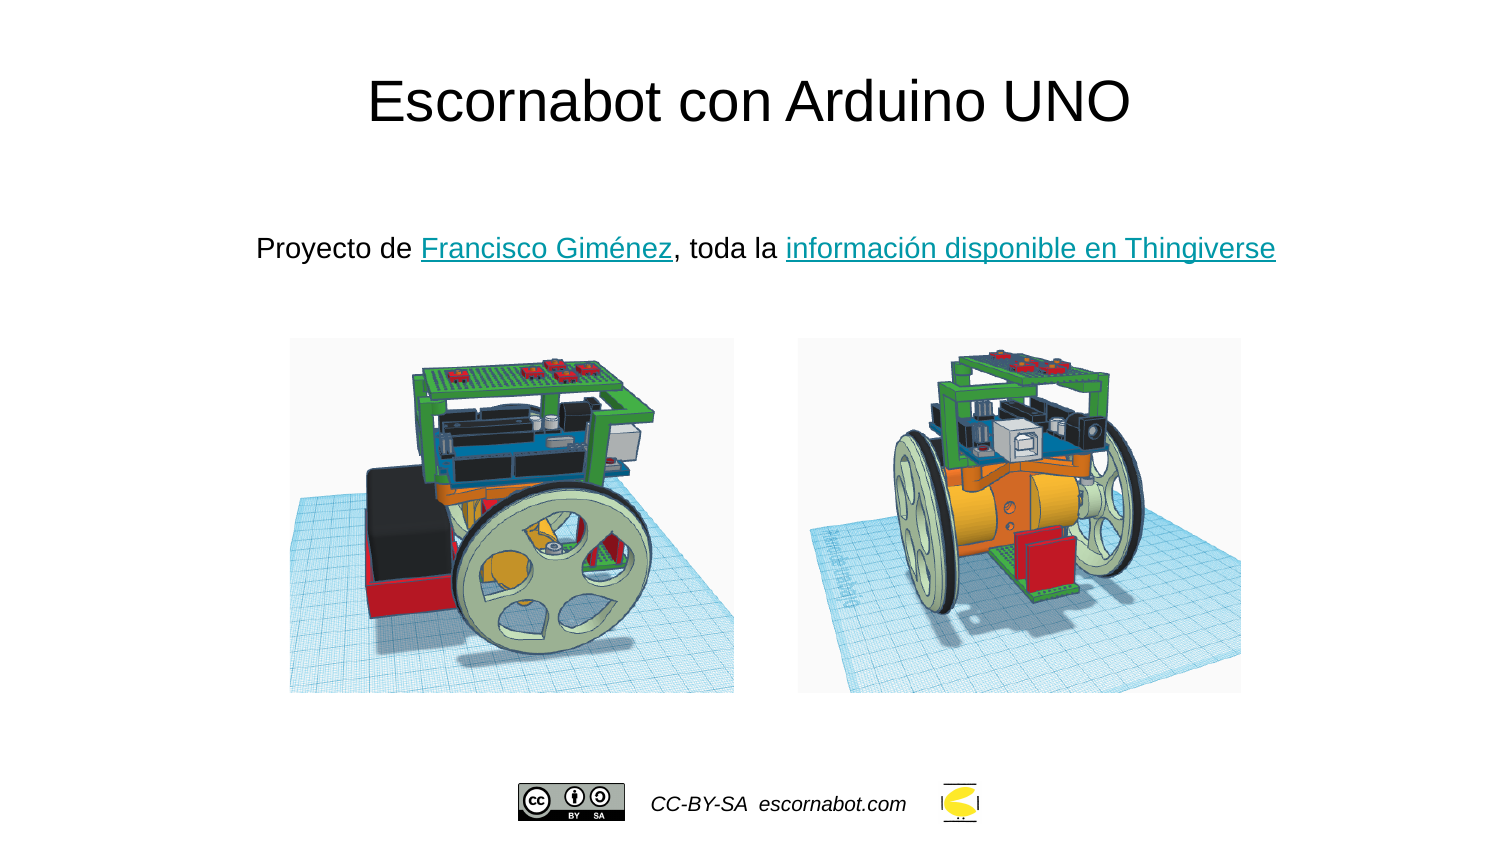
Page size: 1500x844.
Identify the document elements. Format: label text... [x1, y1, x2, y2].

picture [938, 781, 982, 824]
title Escornabot con Arduino UNO [51, 48, 1449, 142]
picture [518, 783, 625, 821]
text_box CC-BY-SA escornabot.com [635, 775, 936, 830]
picture [289, 338, 734, 693]
picture [797, 338, 1241, 693]
text_box Proyecto de Francisco Giménez, toda la información disponible en Thingiverse [176, 196, 1356, 589]
